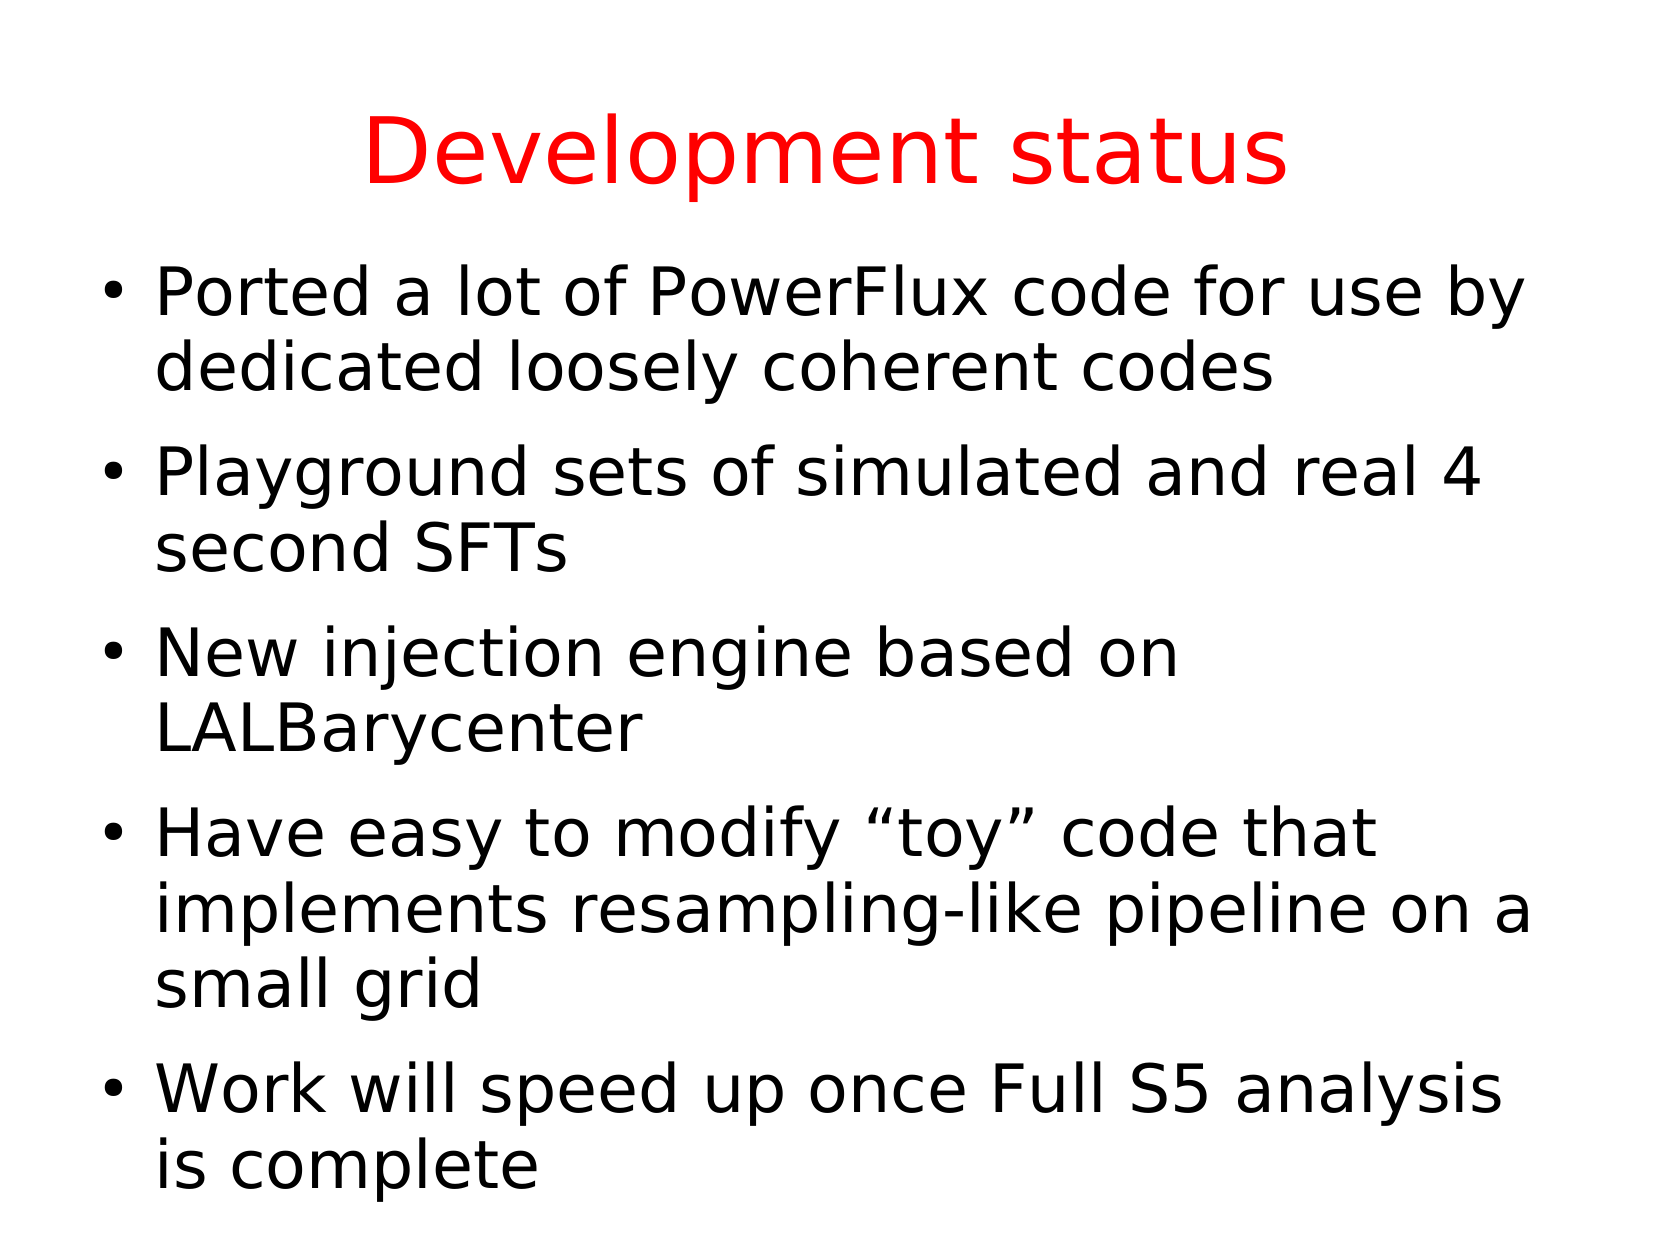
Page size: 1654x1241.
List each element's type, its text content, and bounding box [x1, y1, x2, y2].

title Development status [82, 49, 1571, 257]
list Ported a lot of PowerFlux code for use by dedicated loosely coherent codes Playground sets of simulated and real 4 second SFTs New injection engine based on LALBarycenter Have easy to modify “toy” code that implements resampling-like pipeline on a small grid Work will speed up once Full S5 analysis is complete [84, 255, 1573, 1206]
